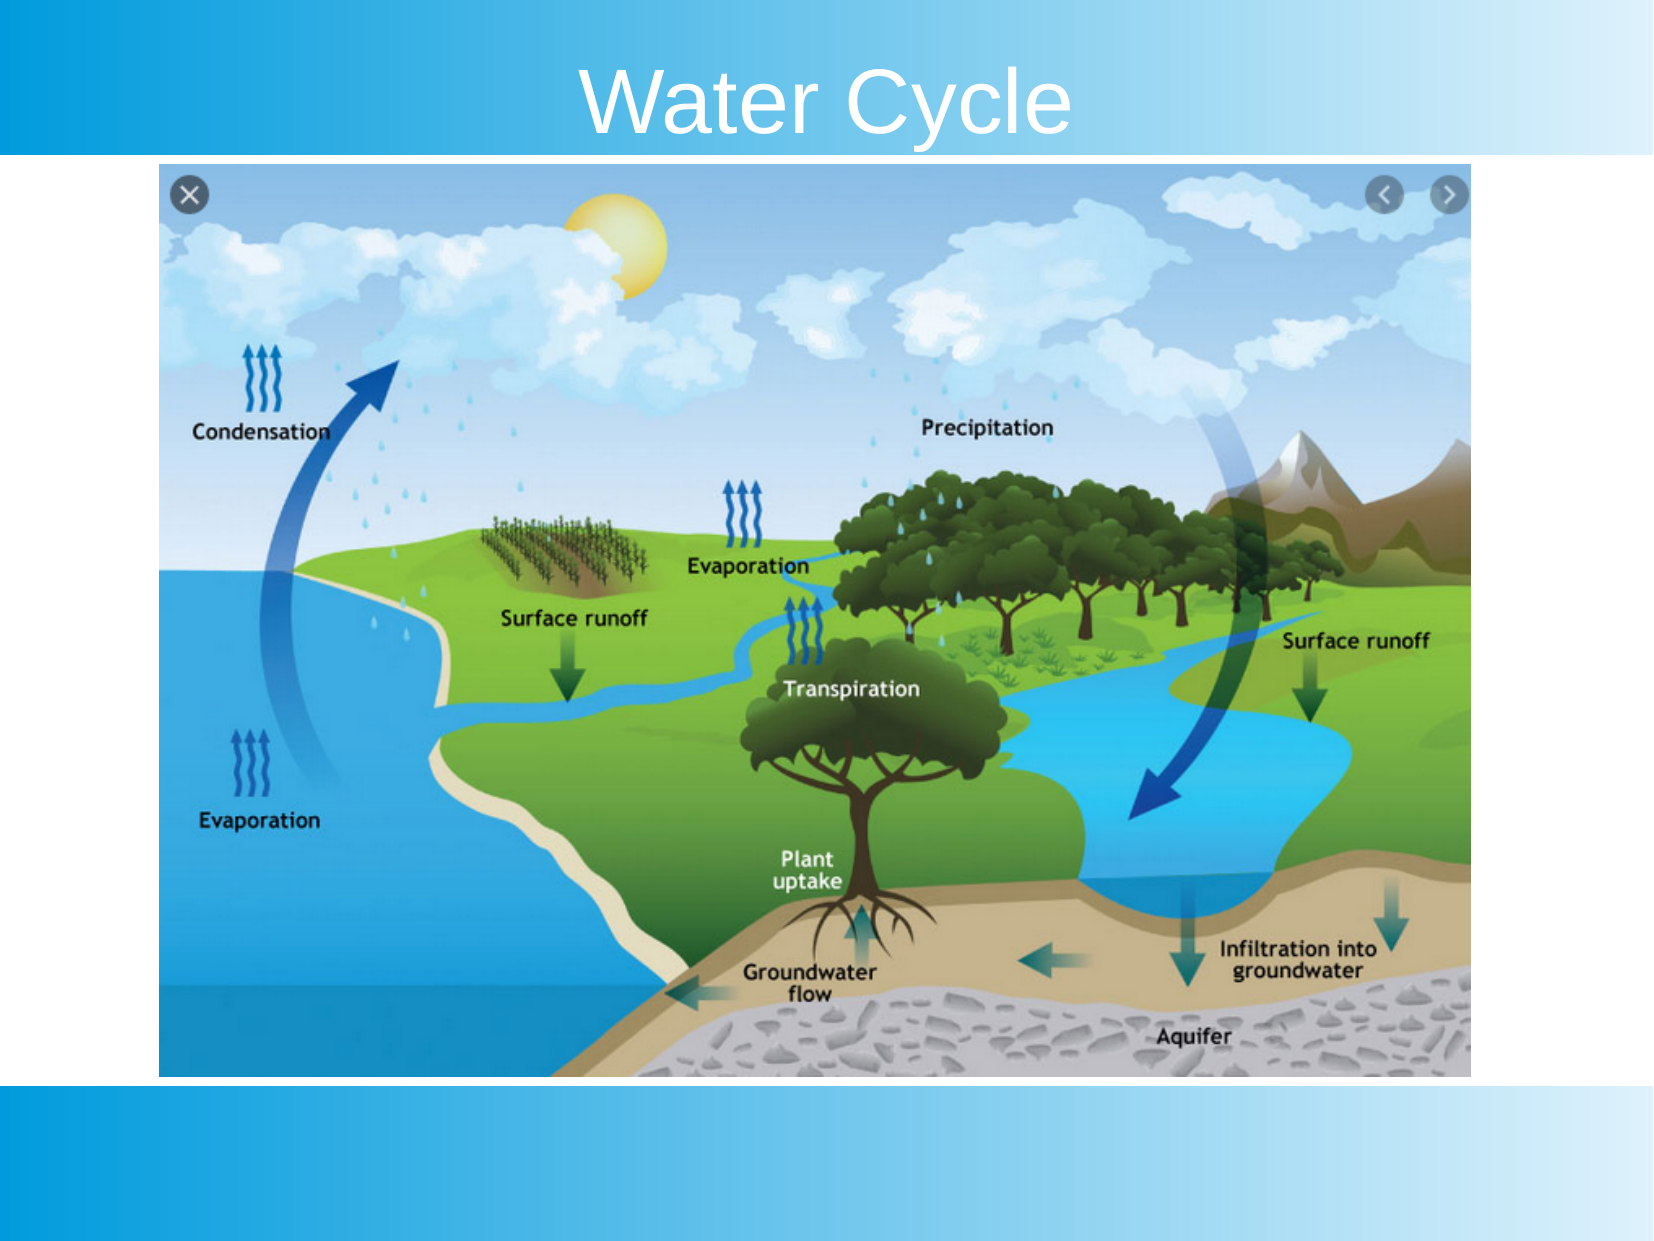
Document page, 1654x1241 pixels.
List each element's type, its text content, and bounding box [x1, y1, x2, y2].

title Water Cycle [82, 49, 1571, 155]
picture [159, 164, 1471, 1077]
